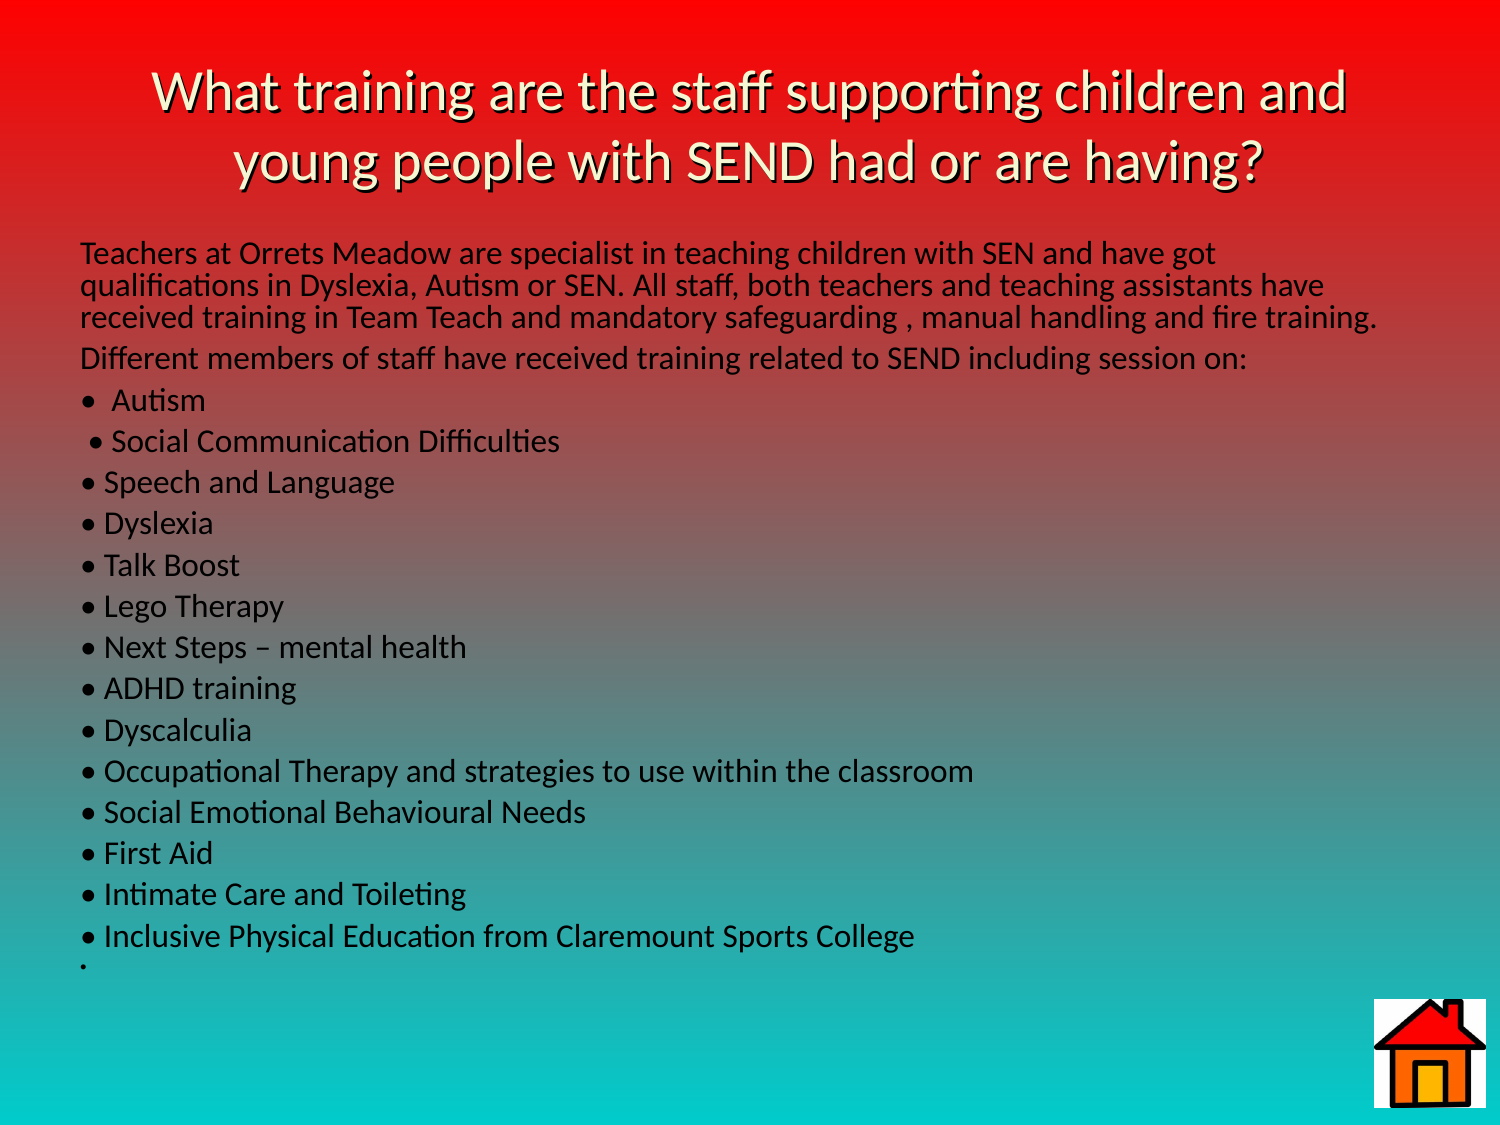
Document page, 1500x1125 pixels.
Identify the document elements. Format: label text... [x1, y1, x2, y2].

list Teachers at Orrets Meadow are specialist in teaching children with SEN and have got qualifications in Dyslexia, Autism or SEN. All staff, both teachers and teaching assistants have received training in Team Teach and mandatory safeguarding , manual handling and fire training. Different members of staff have received training related to SEND including session on: • Autism • Social Communication Difficulties • Speech and Language • Dyslexia • Talk Boost • Lego Therapy • Next Steps – mental health • ADHD training • Dyscalculia • Occupational Therapy and strategies to use within the classroom • Social Emotional Behavioural Needs • First Aid • Intimate Care and Toileting • Inclusive Physical Education from Claremount Sports College [64, 231, 1415, 975]
picture [1374, 999, 1486, 1108]
title What training are the staff supporting children and young people with SEND had or are having? [75, 45, 1426, 233]
